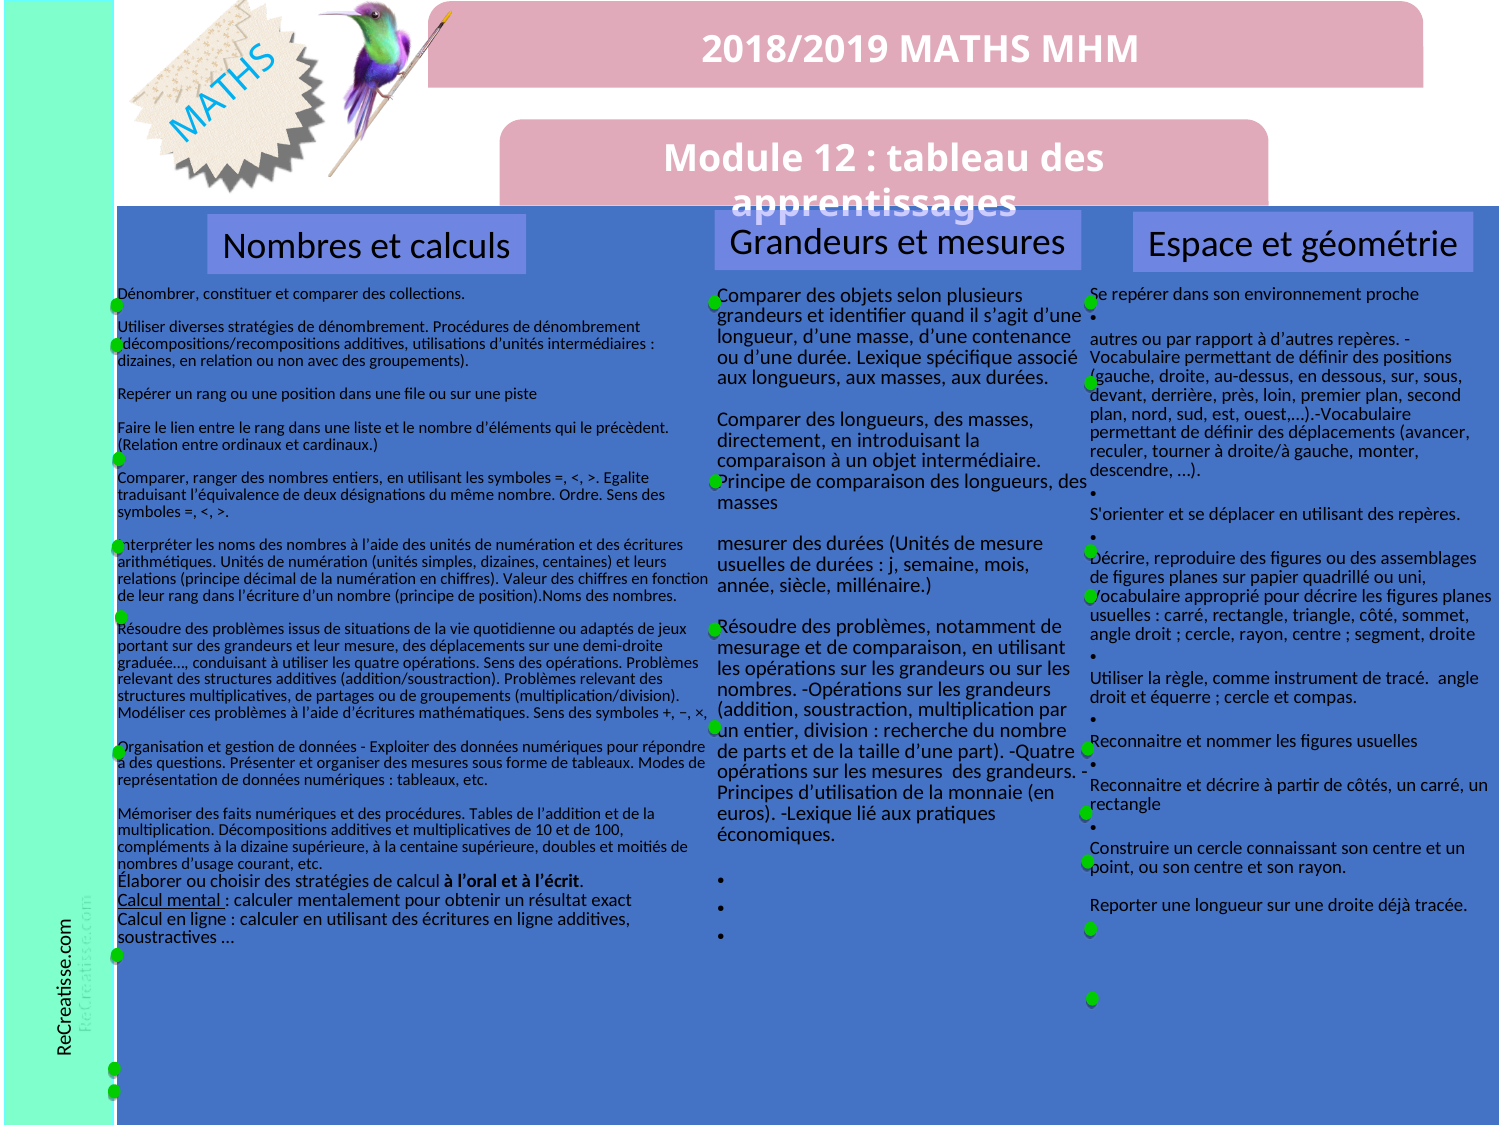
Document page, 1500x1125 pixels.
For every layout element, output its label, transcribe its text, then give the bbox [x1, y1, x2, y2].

text_box [115, 610, 128, 625]
text_box [708, 295, 722, 310]
text_box [708, 720, 722, 735]
table_header [824, 206, 843, 210]
text_box Espace et géométrie [1133, 212, 1473, 272]
table_header [873, 206, 884, 210]
text_box [1084, 295, 1097, 310]
text_box [708, 622, 722, 637]
table_cell Dénombrer, constituer et comparer des collections. Utiliser diverses stratégies de dénombrement. Procédures de dénombrement (décompositions/recompositions additives, utilisations d’unités intermédiaires : dizaines, en relation ou non avec des groupements). Repérer un rang ou une position dans une file ou sur une piste Faire le lien entre le rang dans une liste et le nombre d’éléments qui le précèdent. (Relation entre ordinaux et cardinaux.) Comparer, ranger des nombres entiers, en utilisant les symboles =, <, >. Egalite traduisant l’équivalence de deux désignations du même nombre. Ordre. Sens des symboles =, <, >. Interpréter les noms des nombres à l’aide des unités de numération et des écritures arithmétiques. Unités de numération (unités simples, dizaines, centaines) et leurs relations (principe décimal de la numération en chiffres). Valeur des chiffres en fonction de leur rang dans l’écriture d’un nombre (principe de position).Noms des nombres. Résoudre des problèmes issus de situations de la vie quotidienne ou adaptés de jeux portant sur des grandeurs et leur mesure, des déplacements sur une demi-droite graduée…, conduisant à utiliser les quatre opérations. Sens des opérations. Problèmes relevant des structures additives (addition/soustraction). Problèmes relevant des structures multiplicatives, de partages ou de groupements (multiplication/division). Modéliser ces problèmes à l’aide d’écritures mathématiques. Sens des symboles +, −, ×, Organisation et gestion de données - Exploiter des données numériques pour répondre à des questions. Présenter et organiser des mesures sous forme de tableaux. Modes de représentation de données numériques : tableaux, etc. Mémoriser des faits numériques et des procédures. Tables de l’addition et de la multiplication. Décompositions additives et multiplicatives de 10 et de 100, compléments à la dizaine supérieure, à la centaine supérieure, doubles et moitiés de nombres d’usage courant, etc. Élaborer ou choisir des stratégies de calcul à l’oral et à l’écrit. Calcul mental : calculer mentalement pour obtenir un résultat exact Calcul en ligne : calculer en utilisant des écritures en ligne additives, soustractives … [117, 287, 717, 1125]
table_header [983, 206, 1009, 210]
table_cell Comparer des objets selon plusieurs grandeurs et identifier quand il s’agit d’une longueur, d’une masse, d’une contenance ou d’une durée. Lexique spécifique associé aux longueurs, aux masses, aux durées. Comparer des longueurs, des masses, directement, en introduisant la comparaison à un objet intermédiaire. Principe de comparaison des longueurs, des masses mesurer des durées (Unités de mesure usuelles de durées : j, semaine, mois, année, siècle, millénaire.) Résoudre des problèmes, notamment de mesurage et de comparaison, en utilisant les opérations sur les grandeurs ou sur les nombres. -Opérations sur les grandeurs (addition, soustraction, multiplication par un entier, division : recherche du nombre de parts et de la taille d’une part). -Quatre opérations sur les mesures des grandeurs. -Principes d’utilisation de la monnaie (en euros). -Lexique lié aux pratiques économiques. [717, 287, 1090, 1125]
table_header [1090, 206, 1499, 287]
text_box Module 12 : tableau des apprentissages [499, 119, 1269, 206]
table_header [890, 206, 903, 210]
table_header [908, 206, 922, 210]
text_box [1081, 854, 1095, 869]
text_box 2018/2019 MATHS MHM [452, 1, 1424, 88]
table_header [809, 206, 819, 210]
text_box [5, 1, 126, 1125]
text_box [709, 474, 722, 489]
text_box Nombres et calculs [207, 214, 526, 274]
text_box [1081, 741, 1095, 756]
table_cell Se repérer dans son environnement proche autres ou par rapport à d’autres repères. -Vocabulaire permettant de définir des positions (gauche, droite, au-dessus, en dessous, sur, sous, devant, derrière, près, loin, premier plan, second plan, nord, sud, est, ouest,…).-Vocabulaire permettant de définir des déplacements (avancer, reculer, tourner à droite/à gauche, monter, descendre, …). S'orienter et se déplacer en utilisant des repères. Décrire, reproduire des figures ou des assemblages de figures planes sur papier quadrillé ou uni, Vocabulaire approprié pour décrire les figures planes usuelles : carré, rectangle, triangle, côté, sommet, angle droit ; cercle, rayon, centre ; segment, droite Utiliser la règle, comme instrument de tracé. angle droit et équerre ; cercle et compas. Reconnaitre et nommer les figures usuelles Reconnaitre et décrire à partir de côtés, un carré, un rectangle Construire un cercle connaissant son centre et un point, ou son centre et son rayon. Reporter une longueur sur une droite déjà tracée. [1090, 287, 1499, 1125]
text_box [1084, 376, 1098, 391]
text_box MATHS [143, 16, 301, 167]
table_header [717, 206, 732, 210]
text_box [1079, 805, 1093, 820]
text_box Grandeurs et mesures [715, 210, 1081, 270]
text_box [1084, 921, 1097, 936]
text_box [1084, 544, 1097, 559]
text_box [1086, 991, 1099, 1006]
text_box [1084, 589, 1097, 604]
picture [113, 0, 452, 241]
table_header [117, 206, 717, 287]
text_box ReCreatisse.com [43, 903, 83, 1072]
table_header [717, 206, 1090, 287]
